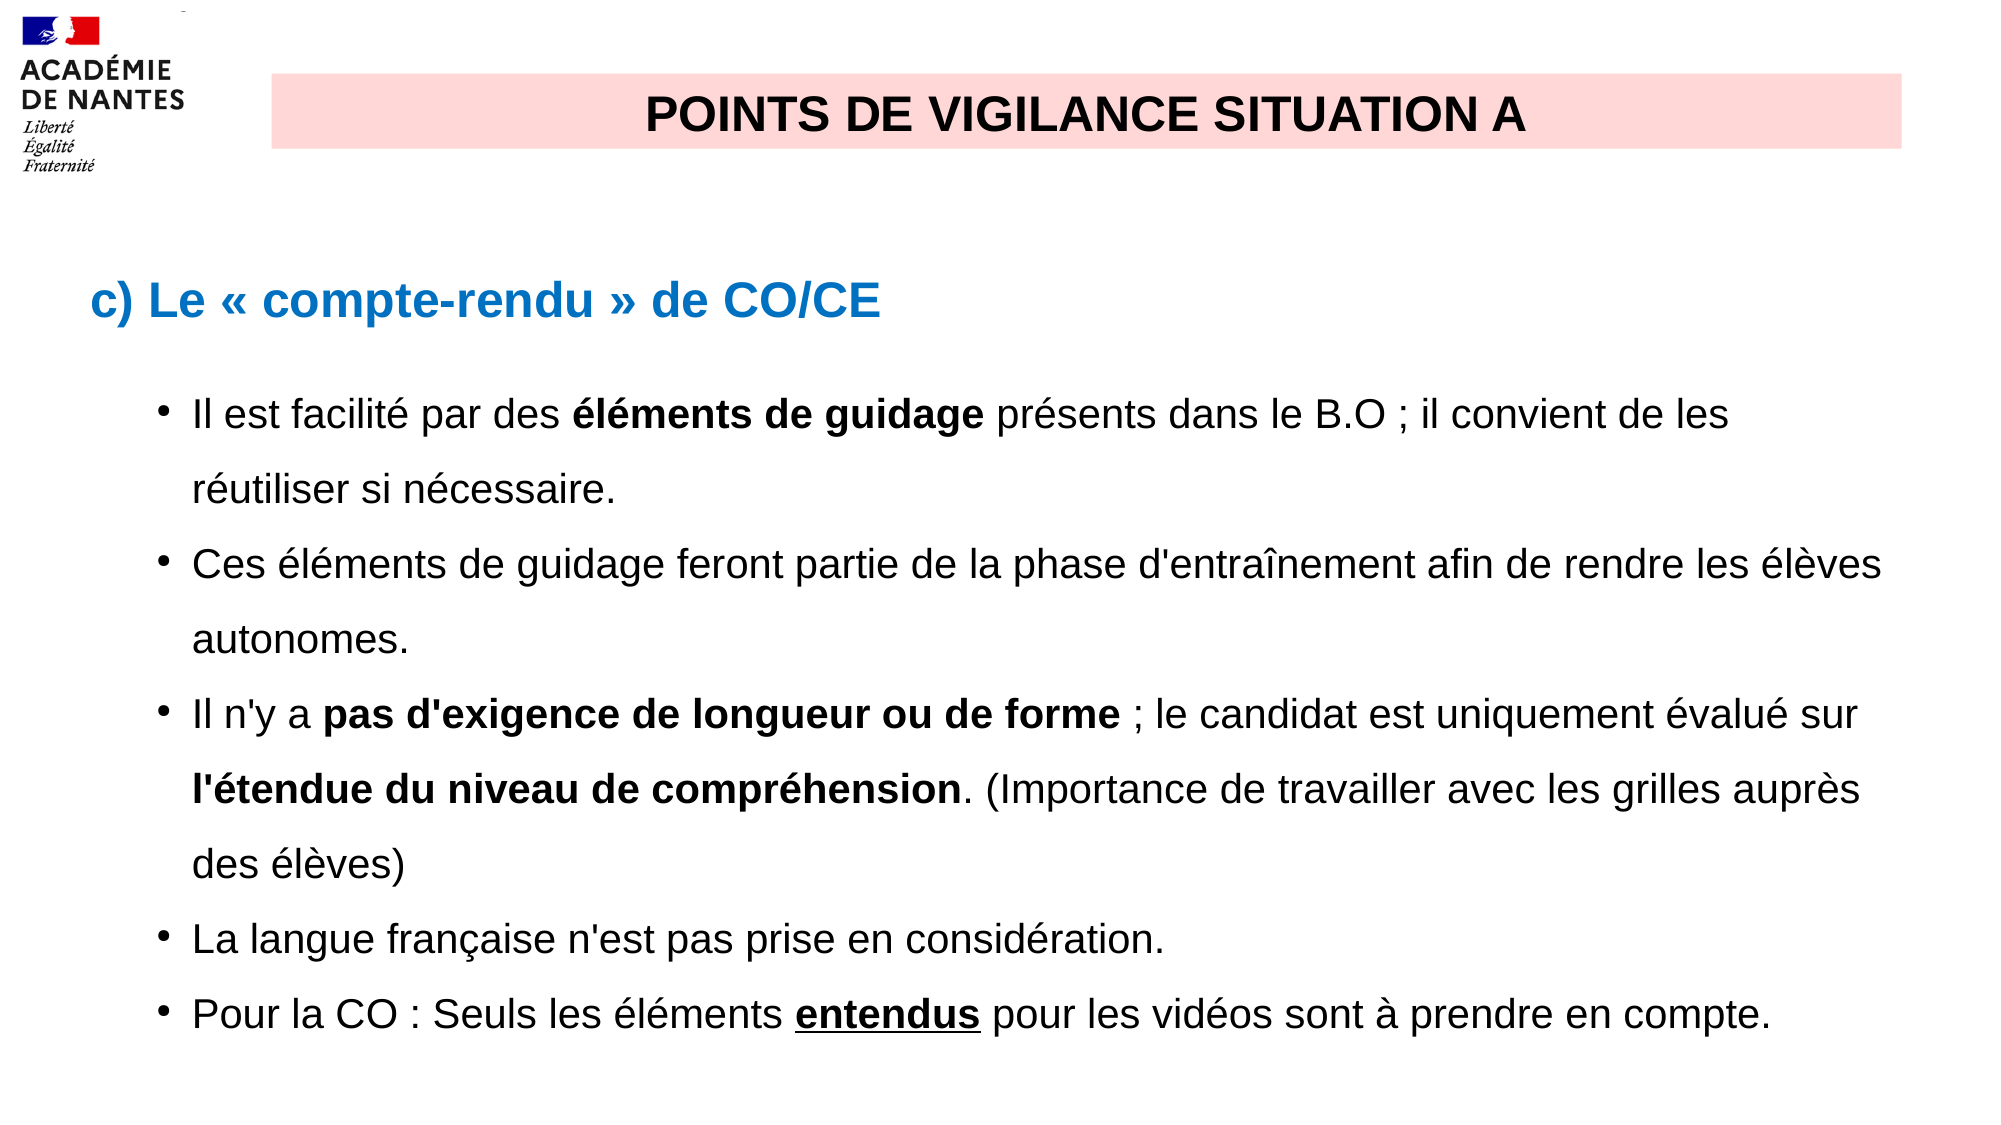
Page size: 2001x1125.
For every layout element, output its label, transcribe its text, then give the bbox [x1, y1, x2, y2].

text_box POINTS DE VIGILANCE SITUATION A [271, 73, 1902, 149]
text_box Il est facilité par des éléments de guidage présents dans le B.O ; il convient de les réutiliser si nécessaire. Ces éléments de guidage feront partie de la phase d'entraînement afin de rendre les élèves autonomes. Il n'y a pas d'exigence de longueur ou de forme ; le candidat est uniquement évalué sur l'étendue du niveau de compréhension. (Importance de travailler avec les grilles auprès des élèves) La langue française n'est pas prise en considération. Pour la CO : Seuls les éléments entendus pour les vidéos sont à prendre en compte. [141, 354, 1914, 1045]
text_box c) Le « compte-rendu » de CO/CE [75, 259, 1288, 335]
picture [11, 11, 186, 178]
